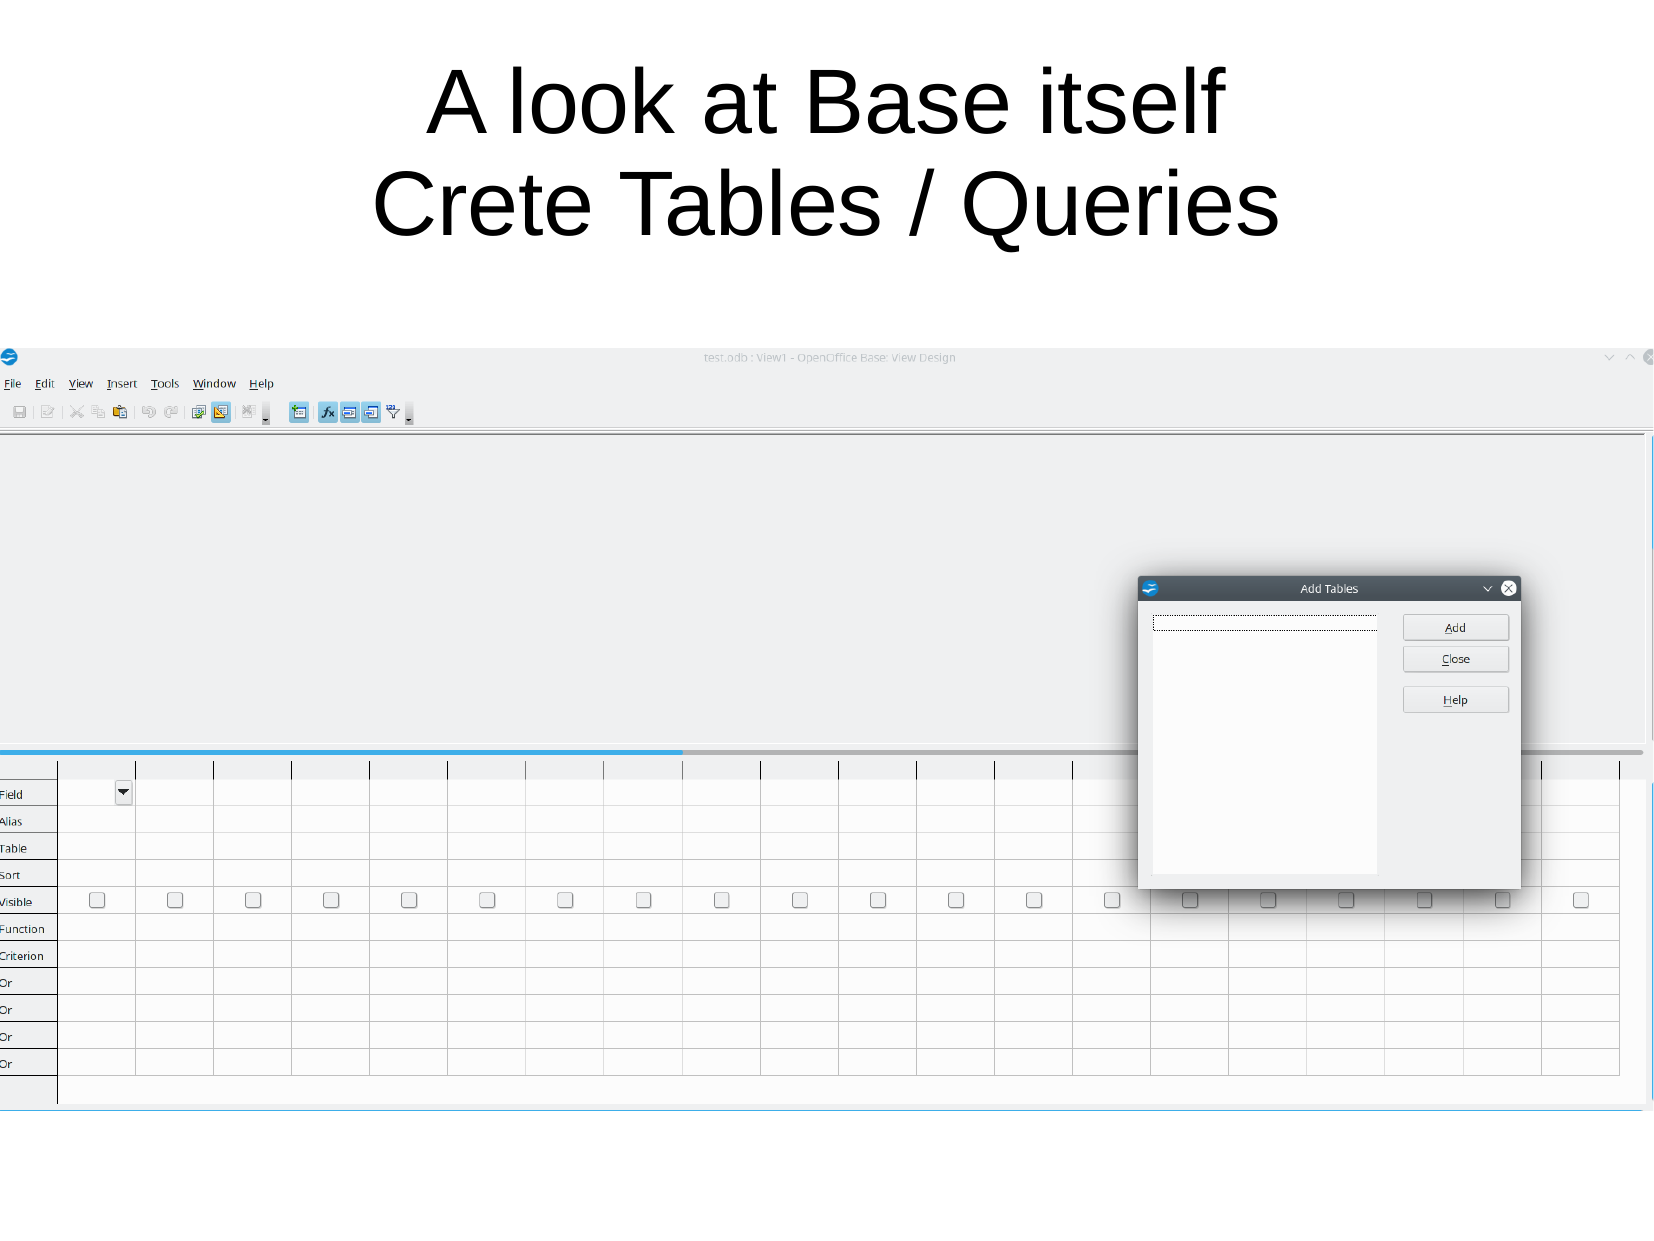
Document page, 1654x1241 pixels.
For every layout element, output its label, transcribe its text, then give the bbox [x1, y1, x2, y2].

title A look at Base itself Crete Tables / Queries [82, 49, 1571, 257]
picture [0, 348, 1654, 1111]
